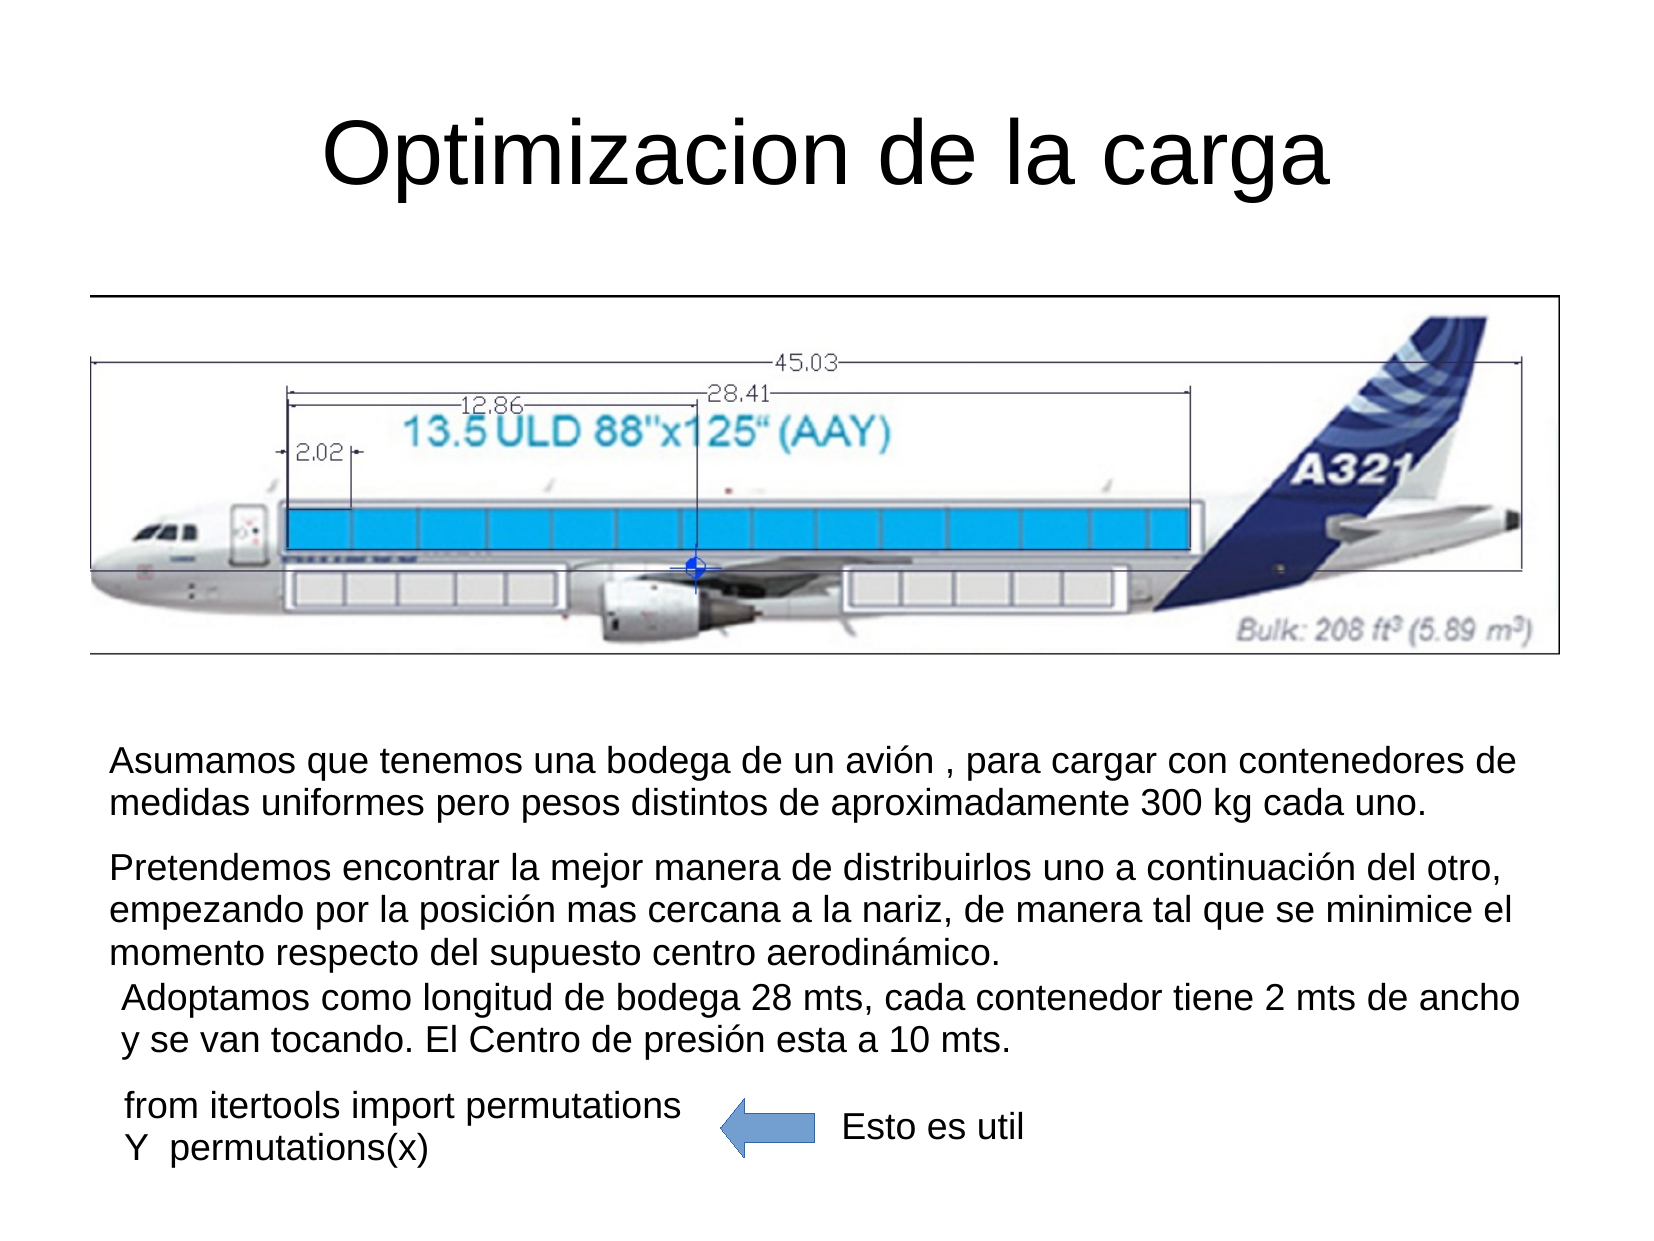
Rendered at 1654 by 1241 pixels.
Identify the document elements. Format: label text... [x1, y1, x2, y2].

title Optimizacion de la carga [82, 49, 1571, 257]
text_box [720, 1098, 815, 1158]
text_box from itertools import permutations Y permutations(x) [109, 1076, 697, 1176]
text_box Asumamos que tenemos una bodega de un avión , para cargar con contenedores de medidas uniformes pero pesos distintos de aproximadamente 300 kg cada uno. [94, 732, 1536, 839]
text_box Pretendemos encontrar la mejor manera de distribuirlos uno a continuación del otro, empezando por la posición mas cercana a la nariz, de manera tal que se minimice el momento respecto del supuesto centro aerodinámico. [94, 839, 1536, 981]
picture [90, 295, 1560, 910]
text_box Esto es util [826, 1098, 1406, 1156]
text_box Adoptamos como longitud de bodega 28 mts, cada contenedor tiene 2 mts de ancho y se van tocando. El Centro de presión esta a 10 mts. [106, 969, 1548, 1069]
